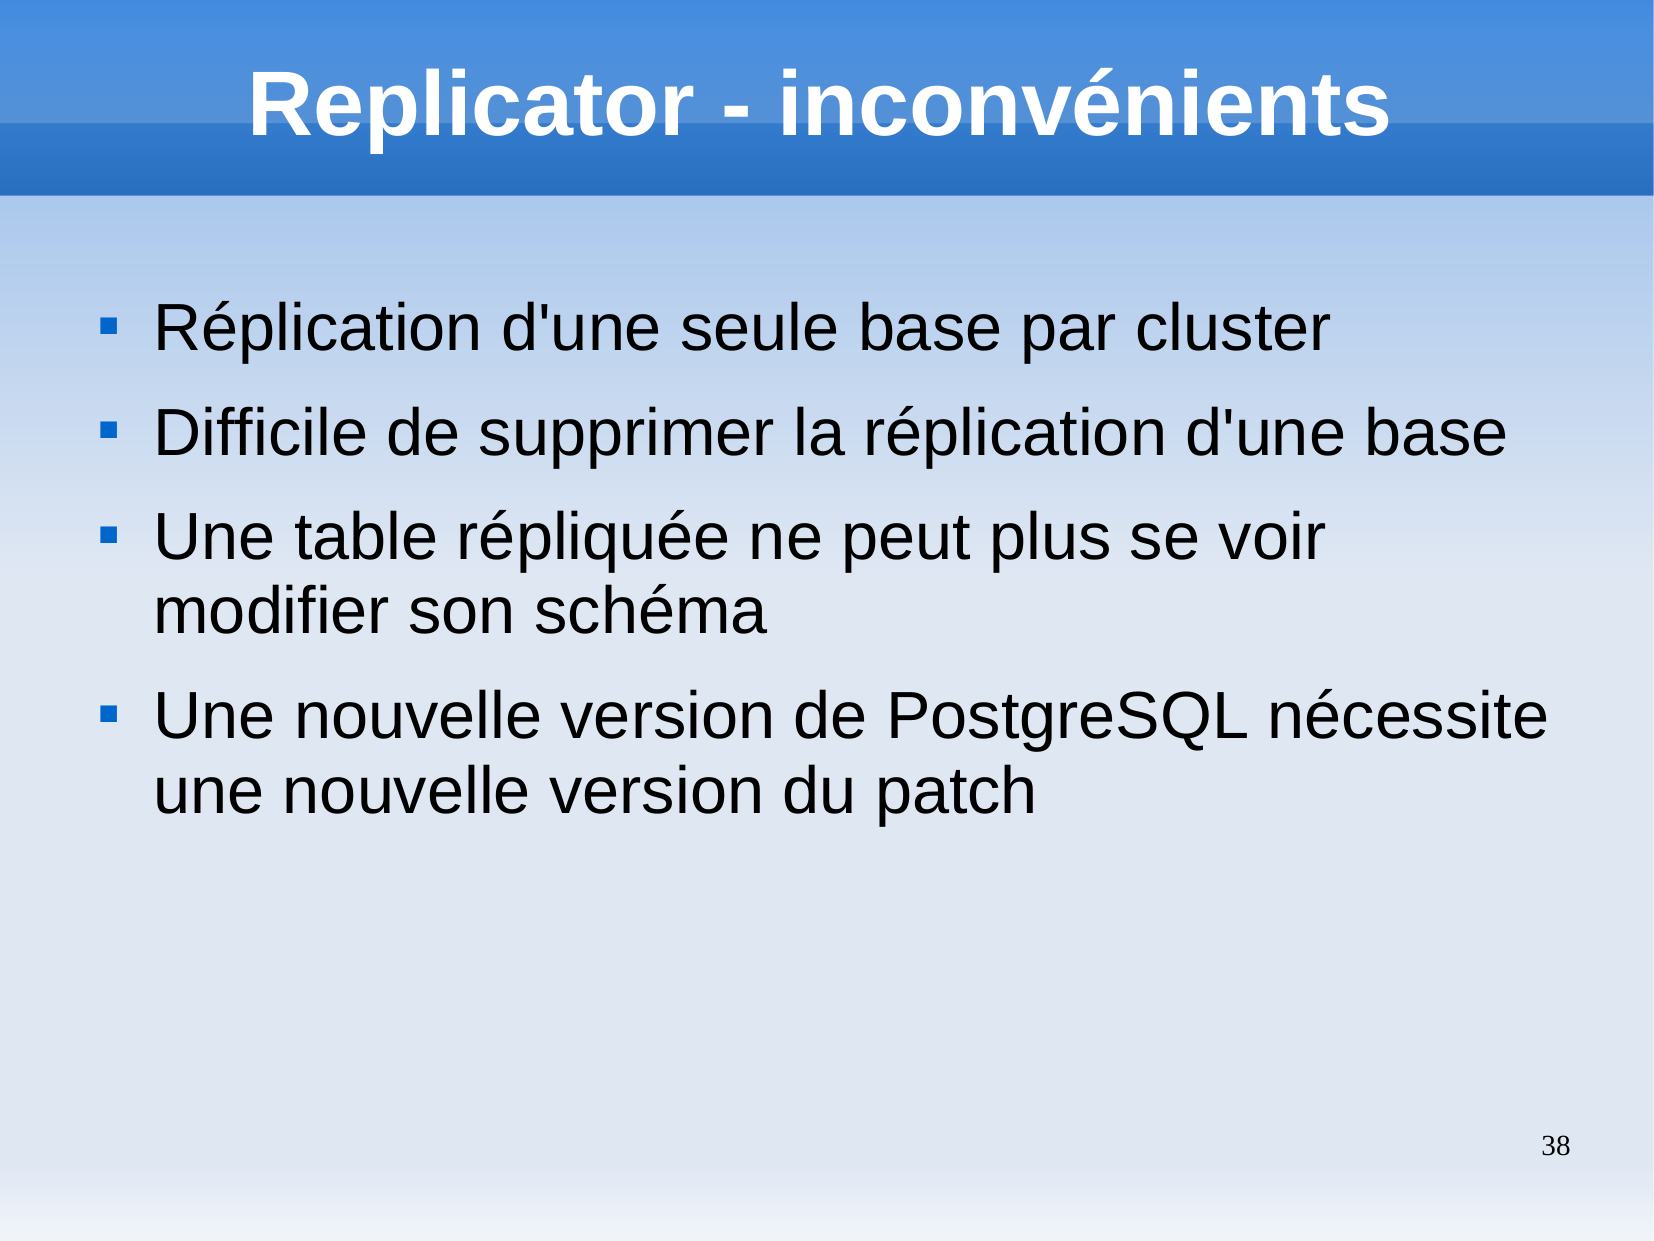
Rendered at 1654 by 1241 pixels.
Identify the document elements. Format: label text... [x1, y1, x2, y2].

list Réplication d'une seule base par cluster Difficile de supprimer la réplication d'une base Une table répliquée ne peut plus se voir modifier son schéma Une nouvelle version de PostgreSQL nécessite une nouvelle version du patch [82, 290, 1571, 1094]
picture [0, 0, 1654, 1241]
title Replicator - inconvénients [76, 7, 1565, 200]
